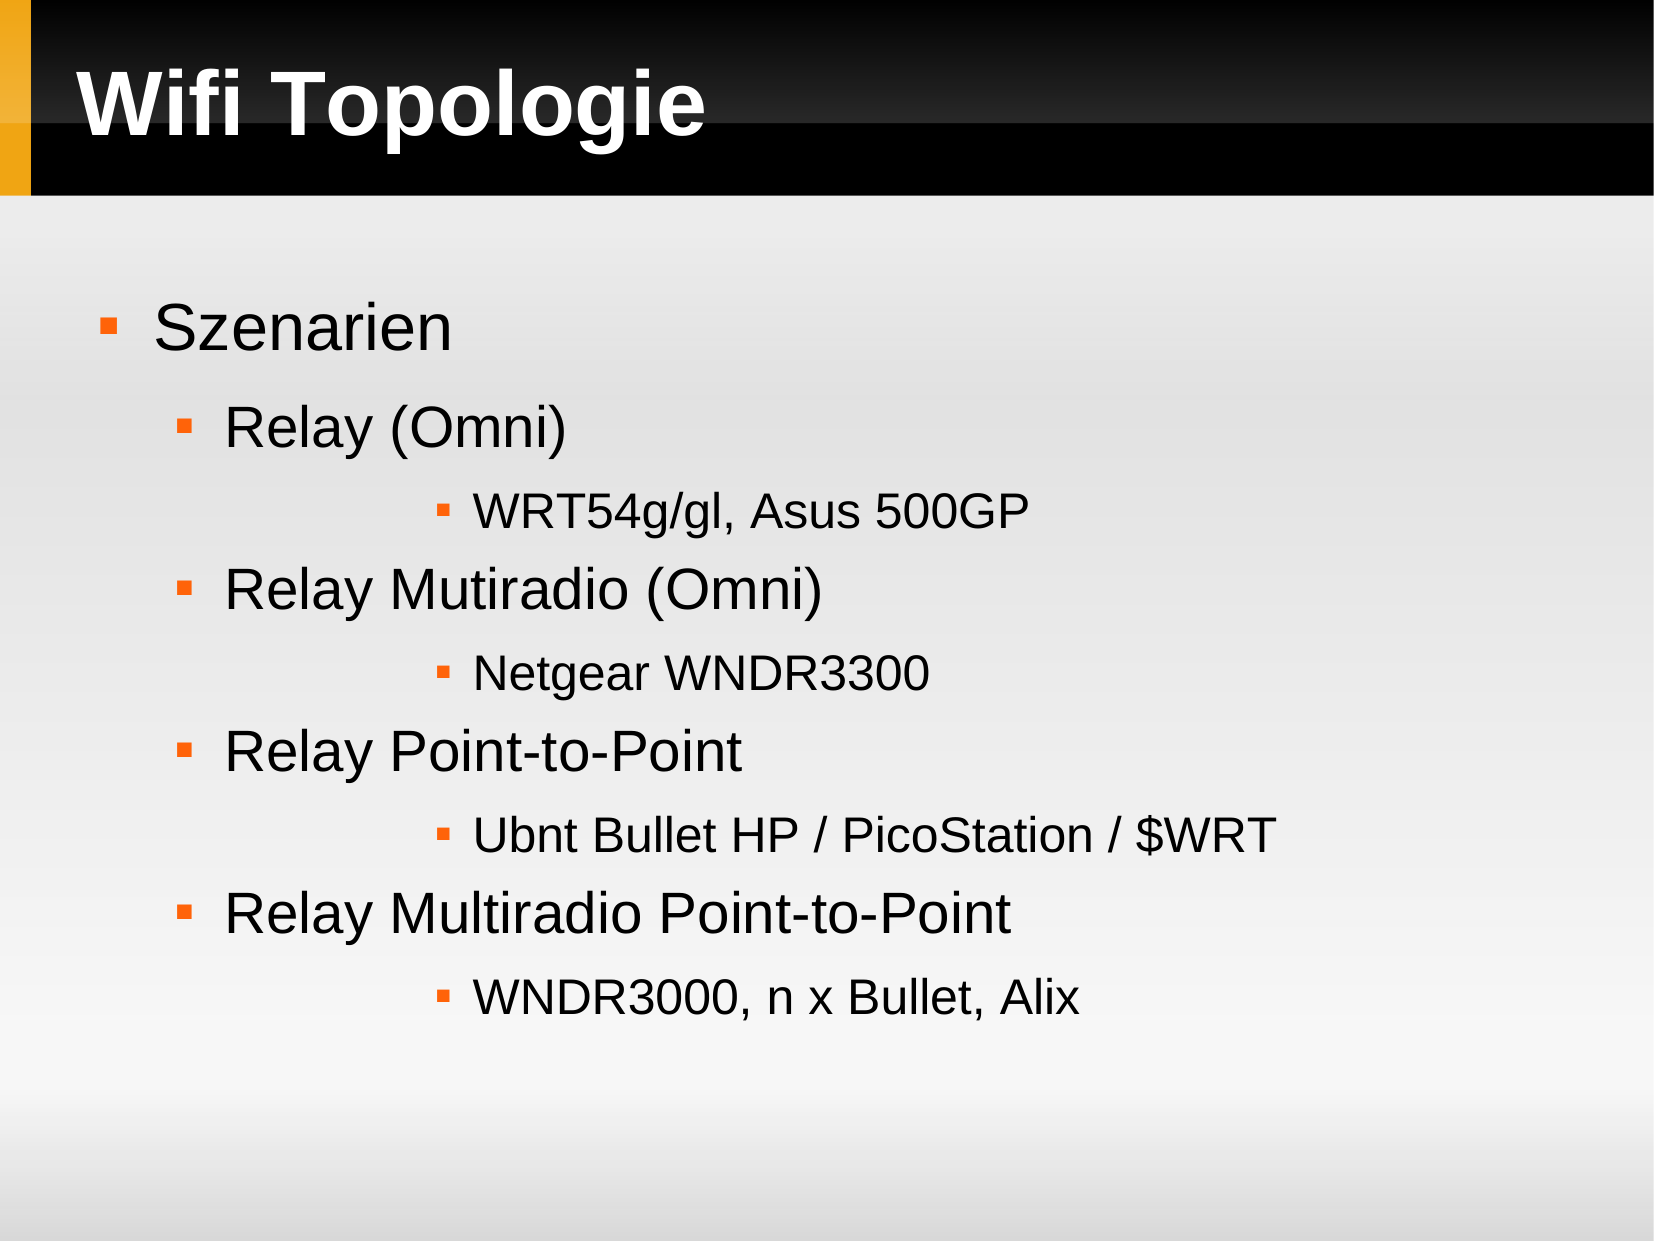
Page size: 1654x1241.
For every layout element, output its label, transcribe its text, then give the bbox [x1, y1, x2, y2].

title Wifi Topologie [76, 0, 1565, 208]
list Szenarien Relay (Omni) WRT54g/gl, Asus 500GP Relay Mutiradio (Omni) Netgear WNDR3300 Relay Point-to-Point Ubnt Bullet HP / PicoStation / $WRT Relay Multiradio Point-to-Point WNDR3000, n x Bullet, Alix [82, 290, 1571, 1109]
picture [0, 0, 1654, 1241]
